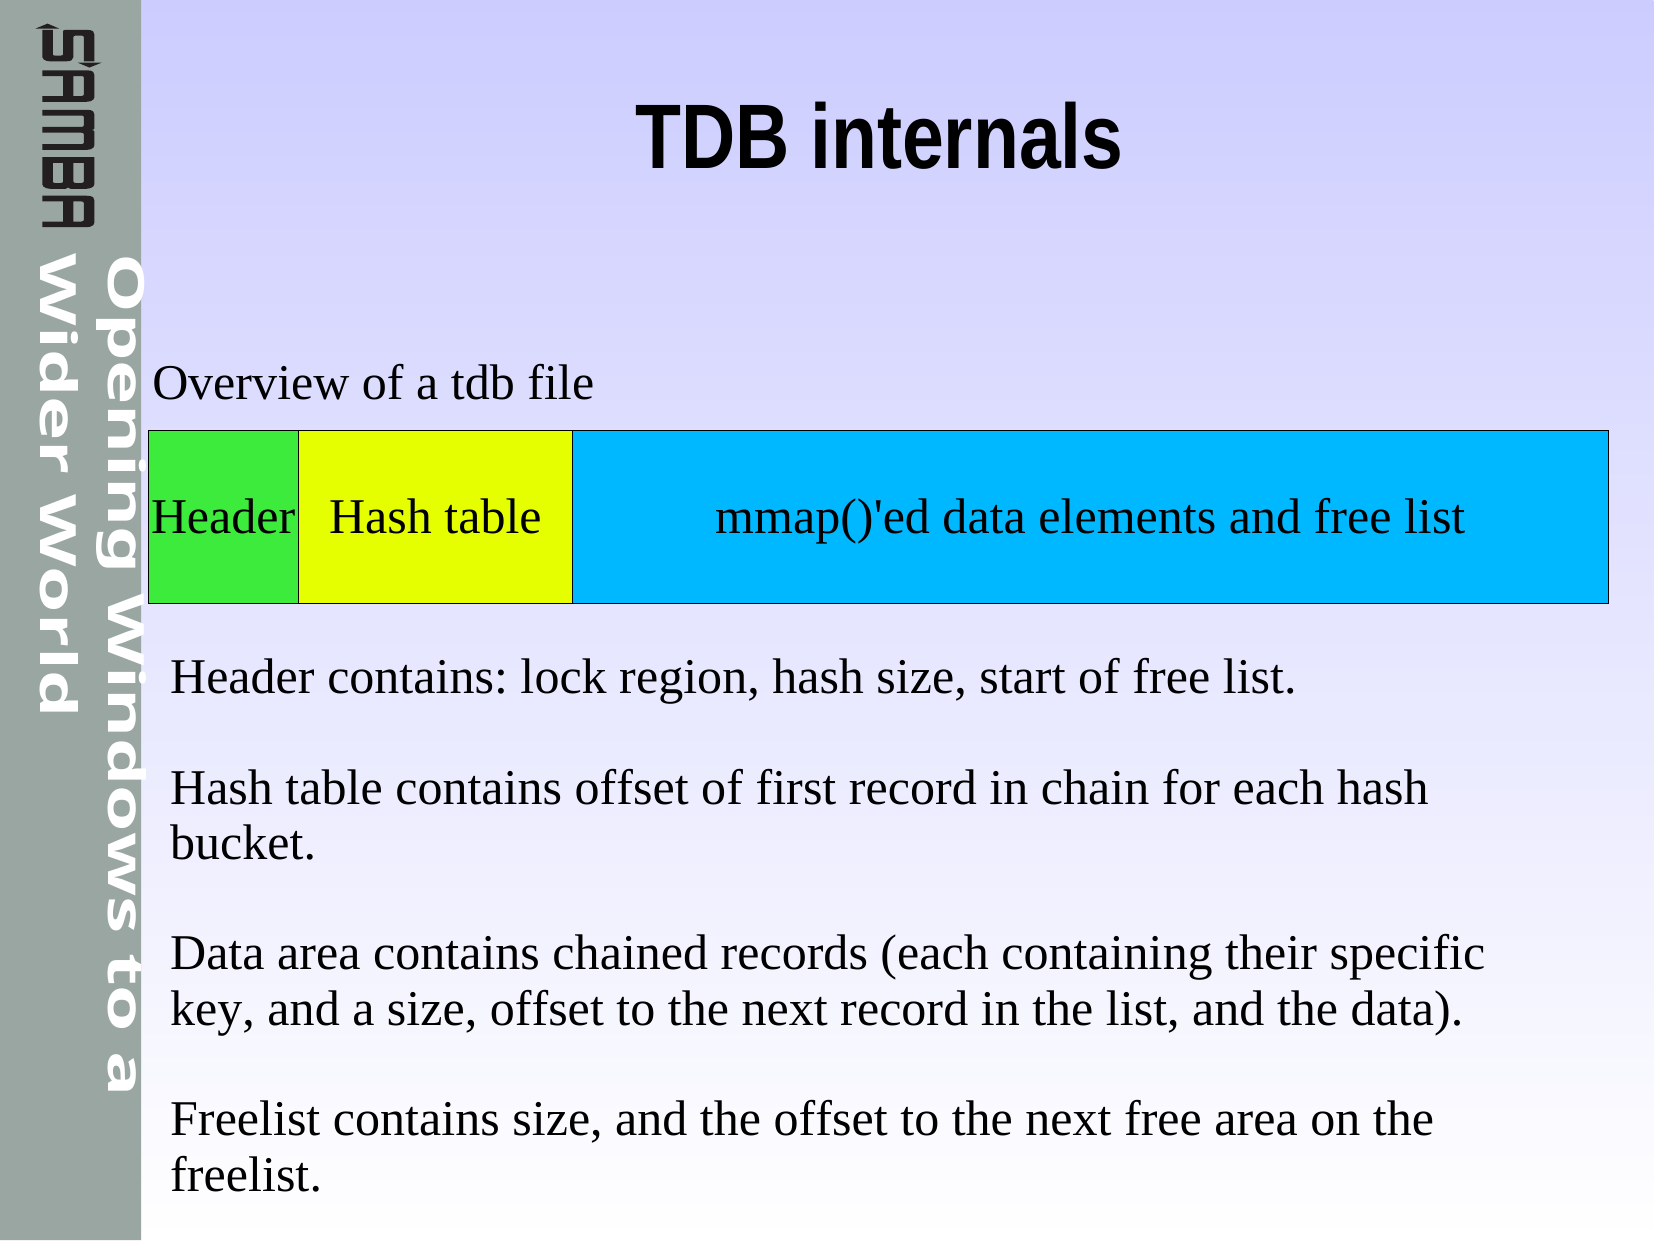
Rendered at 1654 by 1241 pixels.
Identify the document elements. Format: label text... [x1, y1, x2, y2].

text_box Overview of a tdb file [152, 354, 1613, 410]
text_box Header contains: lock region, hash size, start of free list. Hash table contains offset of first record in chain for each hash bucket. Data area contains chained records (each containing their specific key, and a size, offset to the next record in the list, and the data). Freelist contains size, and the offset to the next free area on the freelist. [170, 649, 1539, 1202]
text_box Header [148, 430, 298, 604]
title TDB internals [121, 102, 1534, 311]
text_box Hash table [298, 430, 573, 604]
text_box mmap()'ed data elements and free list [573, 430, 1609, 604]
